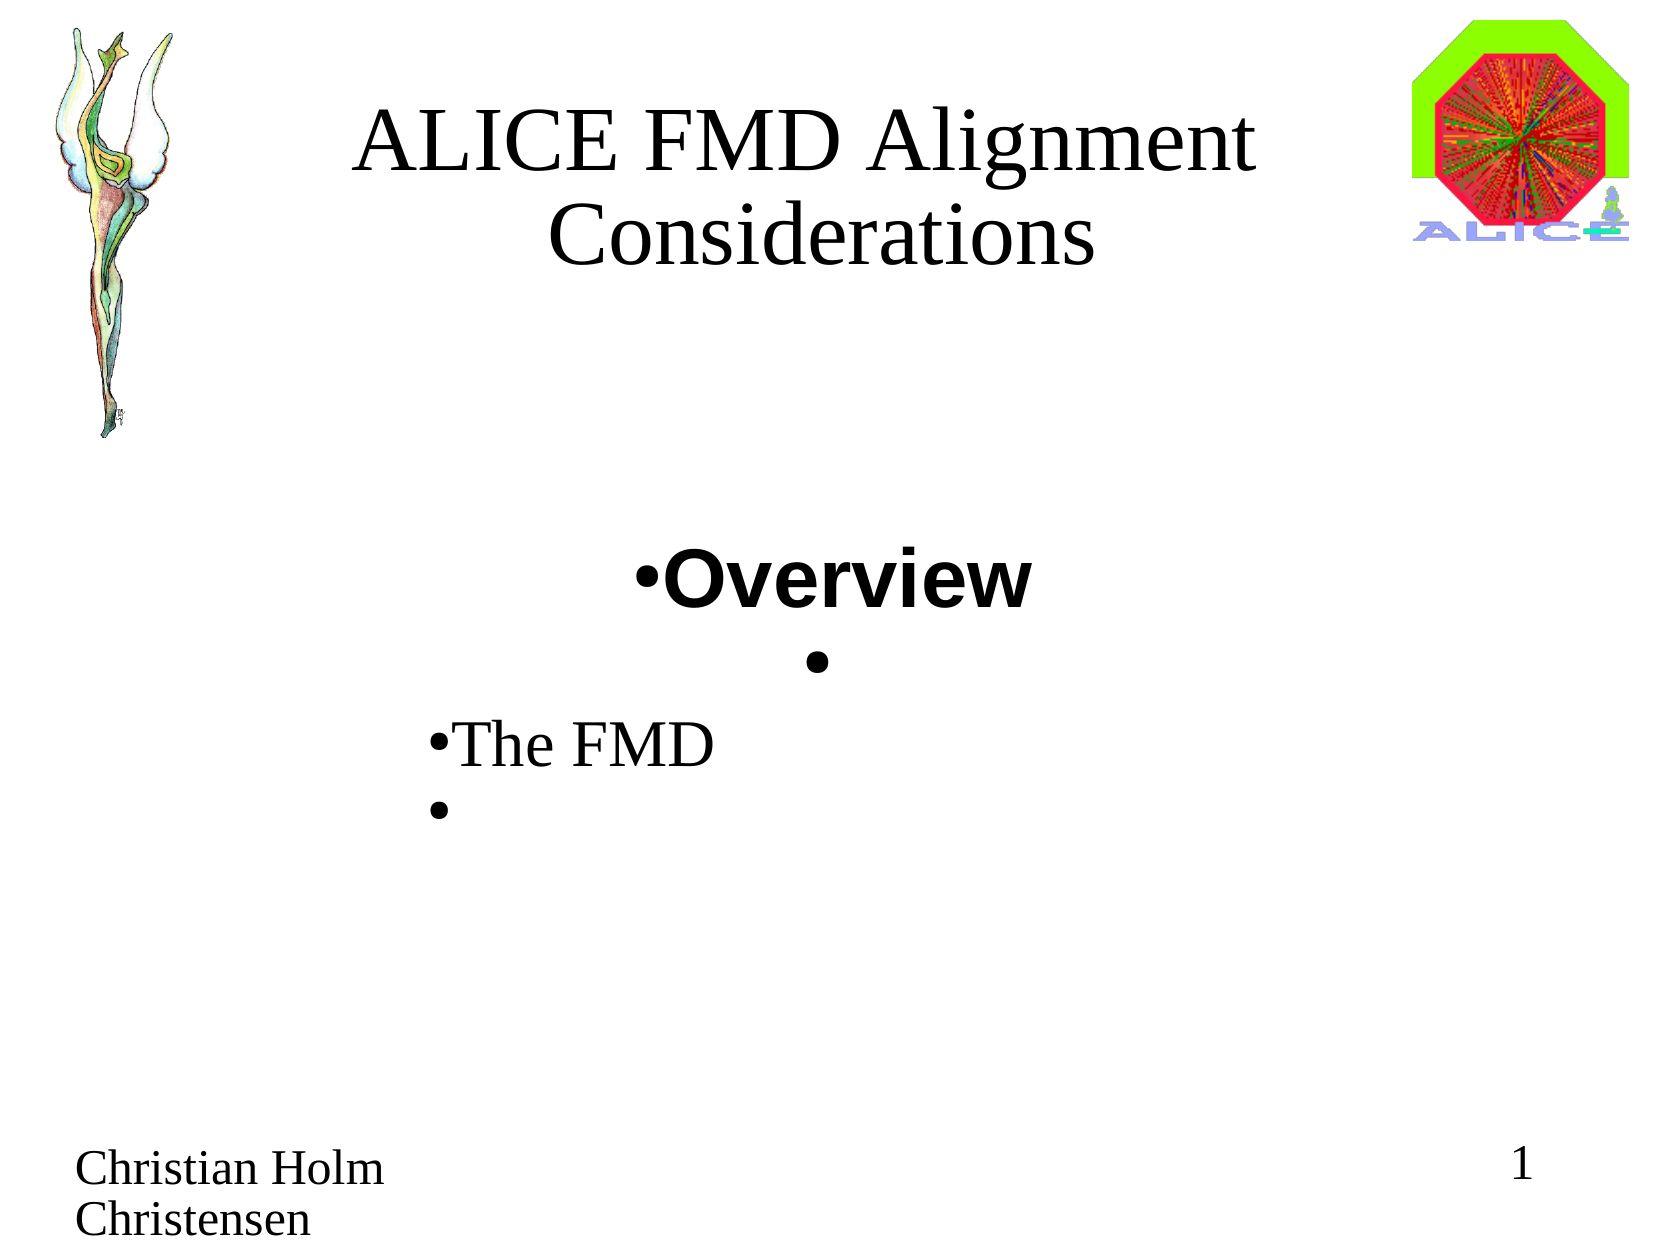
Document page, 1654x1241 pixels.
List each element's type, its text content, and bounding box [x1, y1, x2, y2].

text_box Christian Holm Christensen [74, 1143, 634, 1241]
subtitle Overview The FMD [427, 337, 1238, 1051]
title ALICE FMD Alignment Considerations [191, 21, 1384, 357]
picture [1412, 20, 1629, 241]
picture [53, 23, 173, 438]
text_box 5 [1509, 1138, 1535, 1191]
